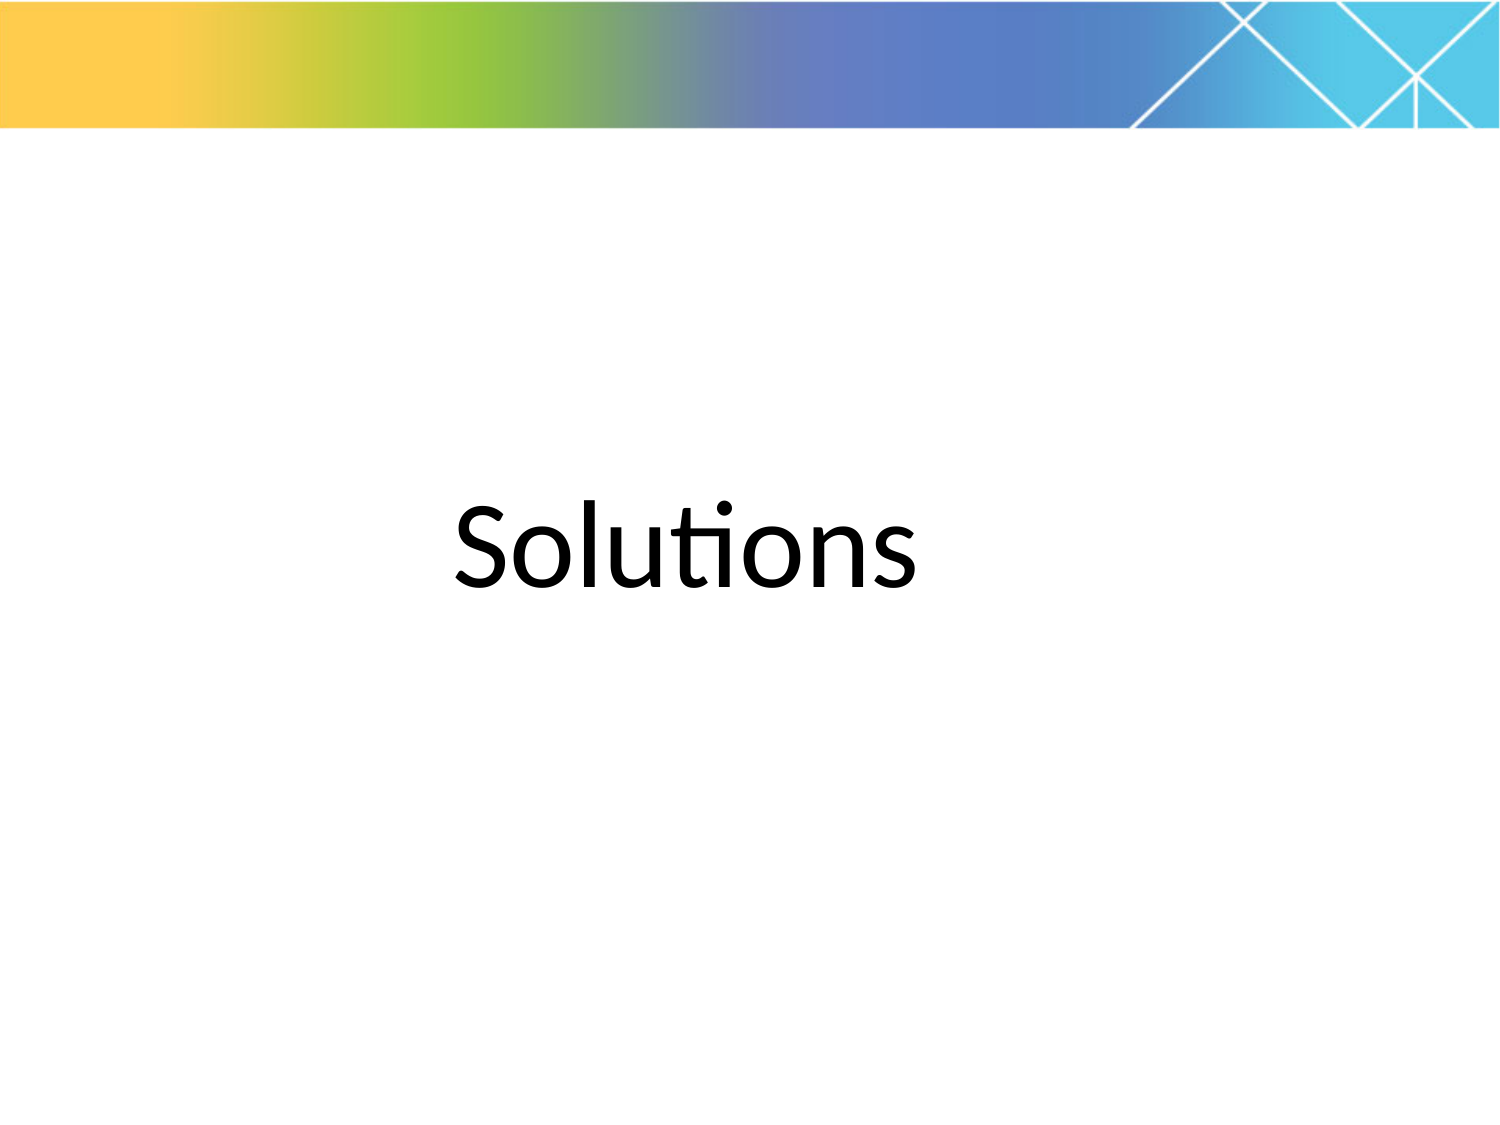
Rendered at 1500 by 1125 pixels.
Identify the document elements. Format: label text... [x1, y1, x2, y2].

picture [0, 0, 1500, 130]
list Solutions [70, 152, 1421, 915]
